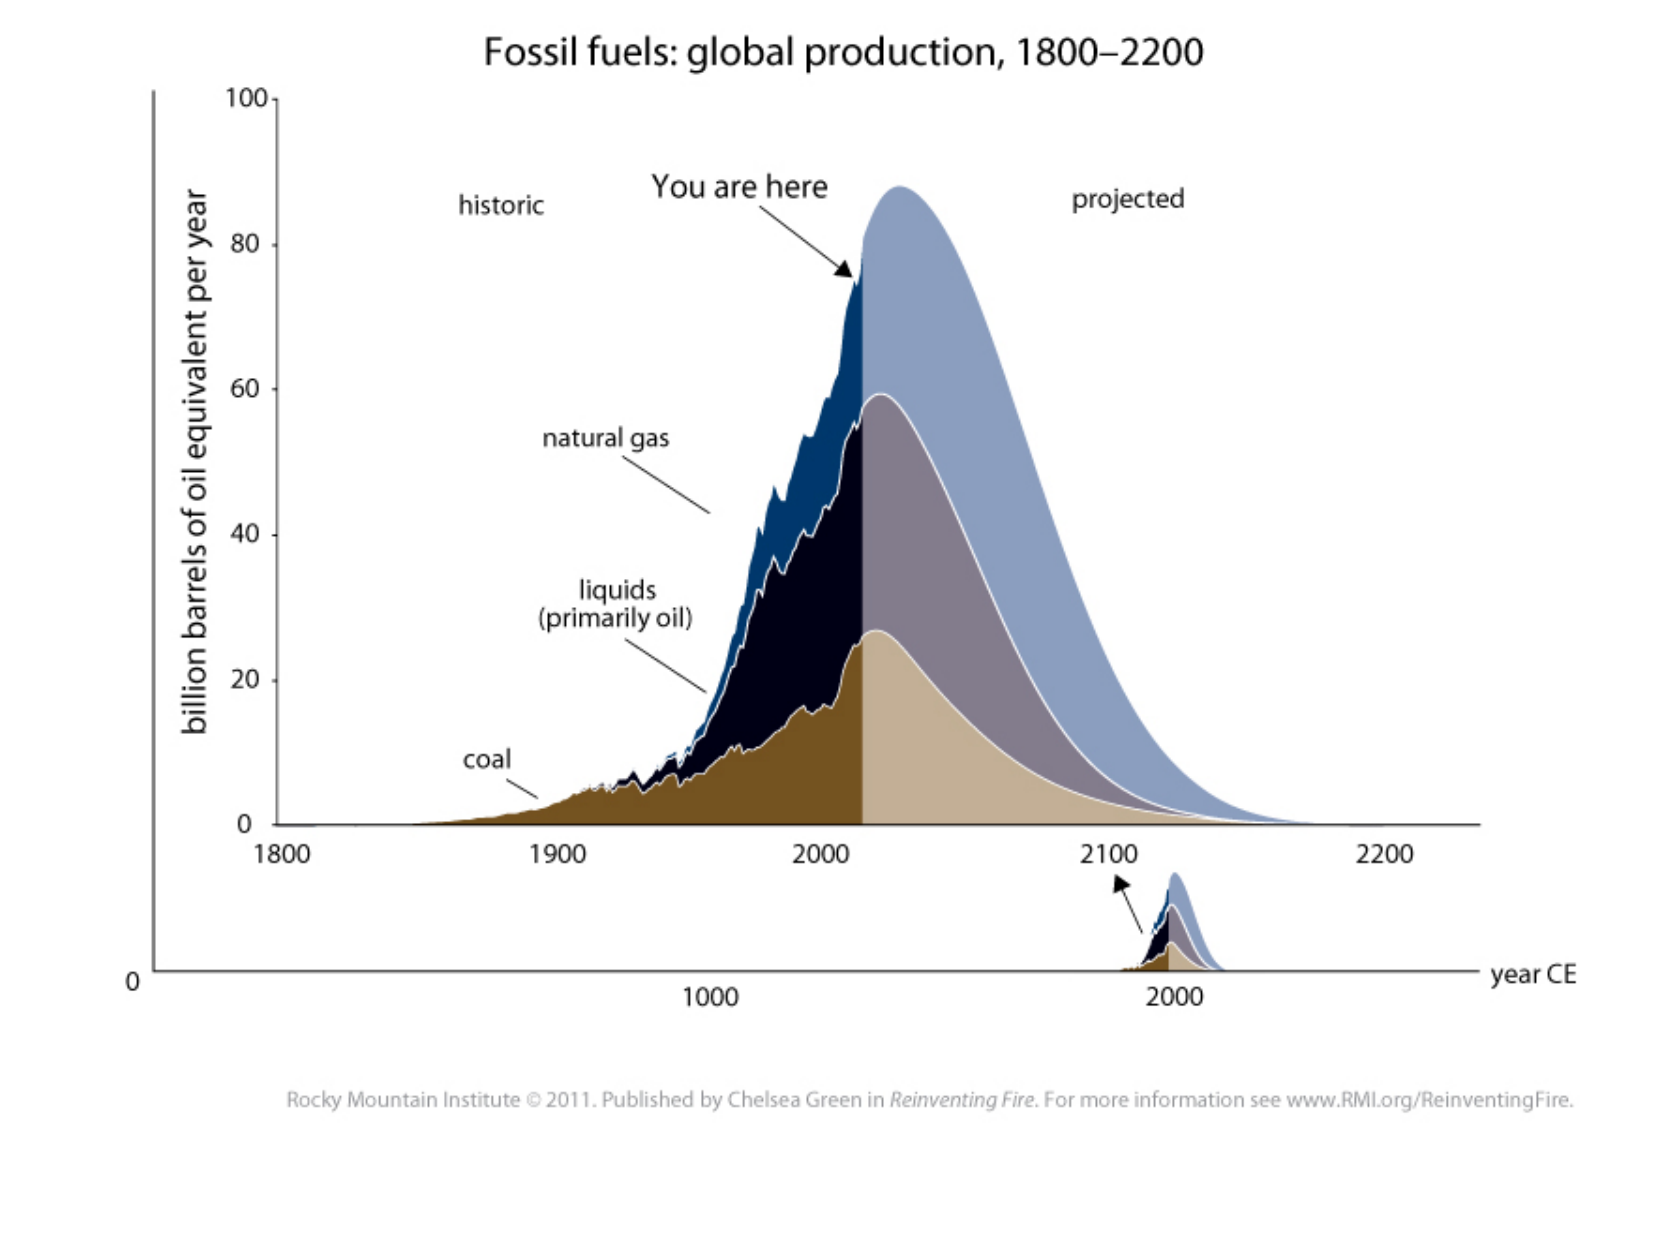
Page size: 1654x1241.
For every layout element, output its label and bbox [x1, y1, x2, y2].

picture [94, 11, 1595, 1145]
